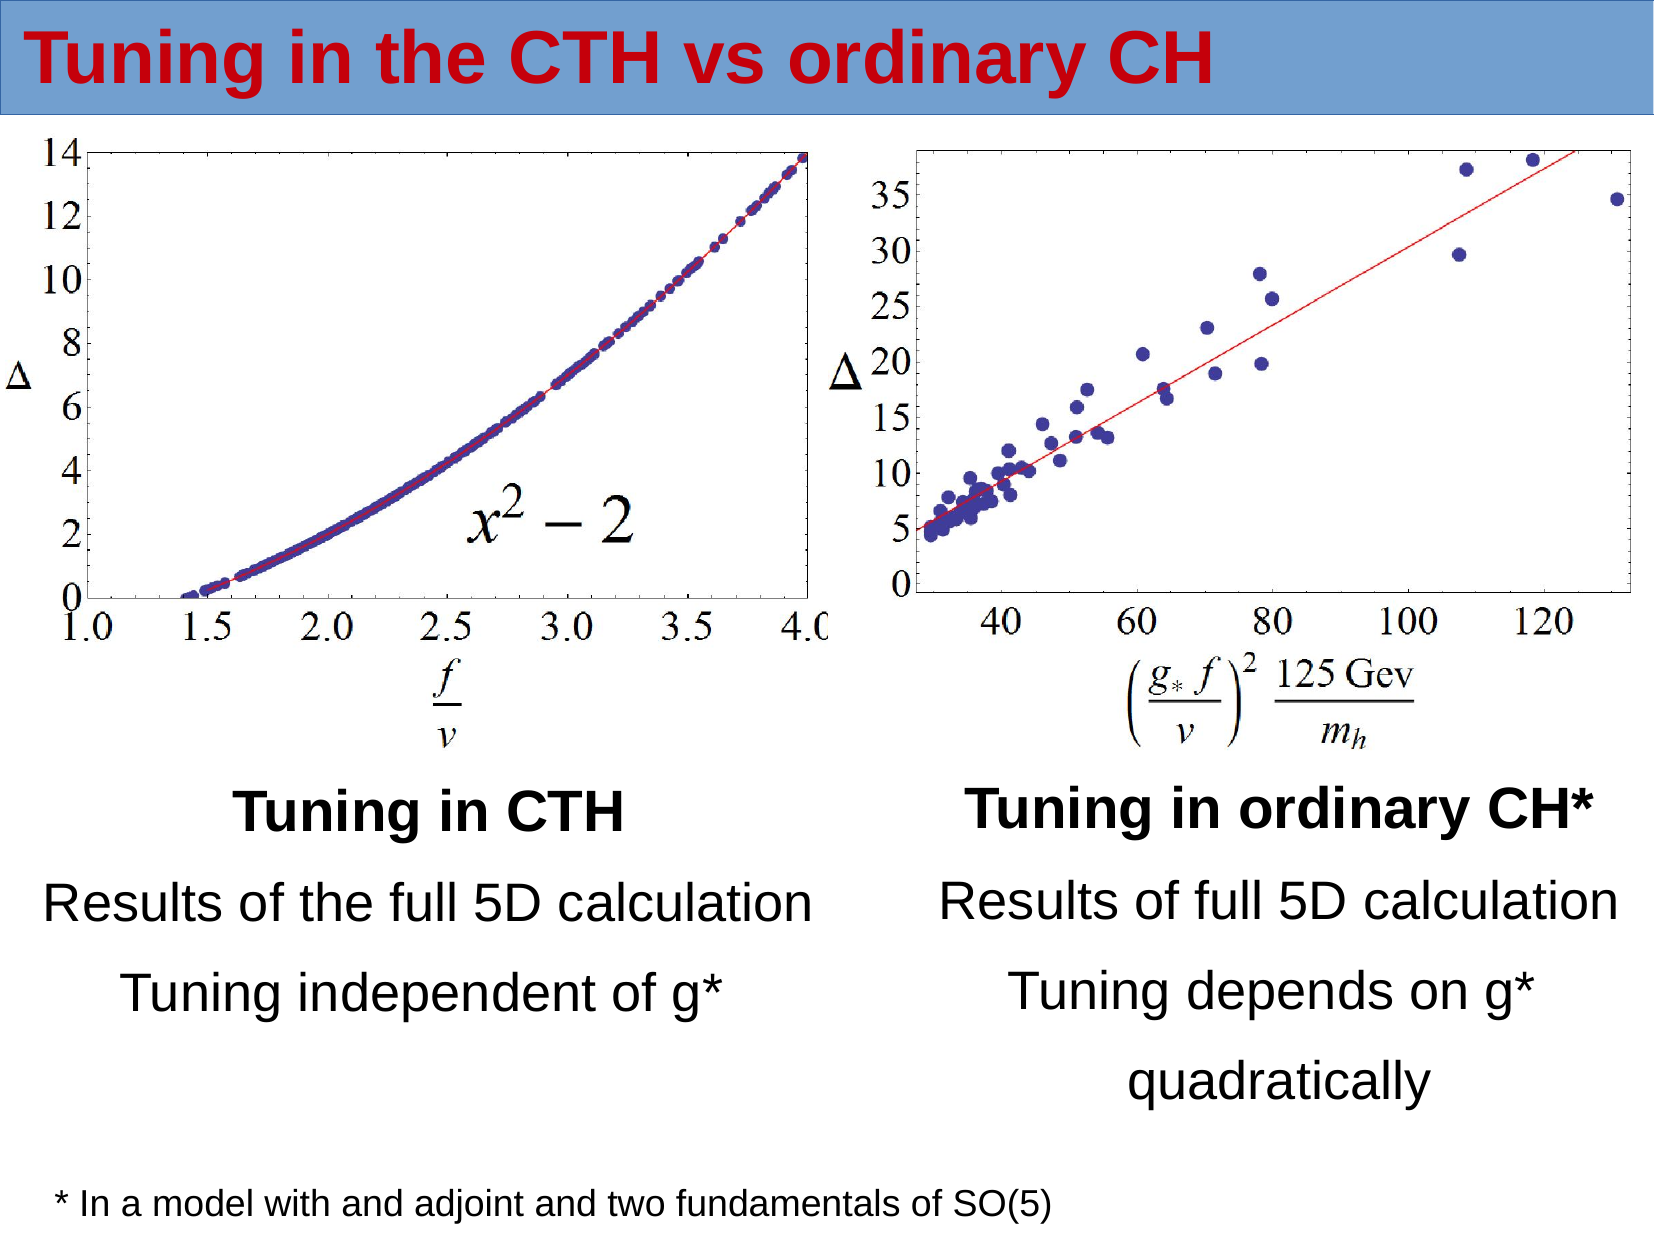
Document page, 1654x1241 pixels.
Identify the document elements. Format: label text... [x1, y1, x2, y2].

list Tuning in ordinary CH* Results of full 5D calculation Tuning depends on g* quadratically [809, 775, 1654, 1063]
title Tuning in the CTH vs ordinary CH [0, 0, 1465, 121]
picture [5, 127, 1631, 752]
text_box [1465, 0, 1654, 115]
list Tuning in CTH Results of the full 5D calculation Tuning independent of g* [0, 778, 829, 1066]
list * In a model with and adjoint and two fundamentals of SO(5) [0, 1182, 1205, 1227]
